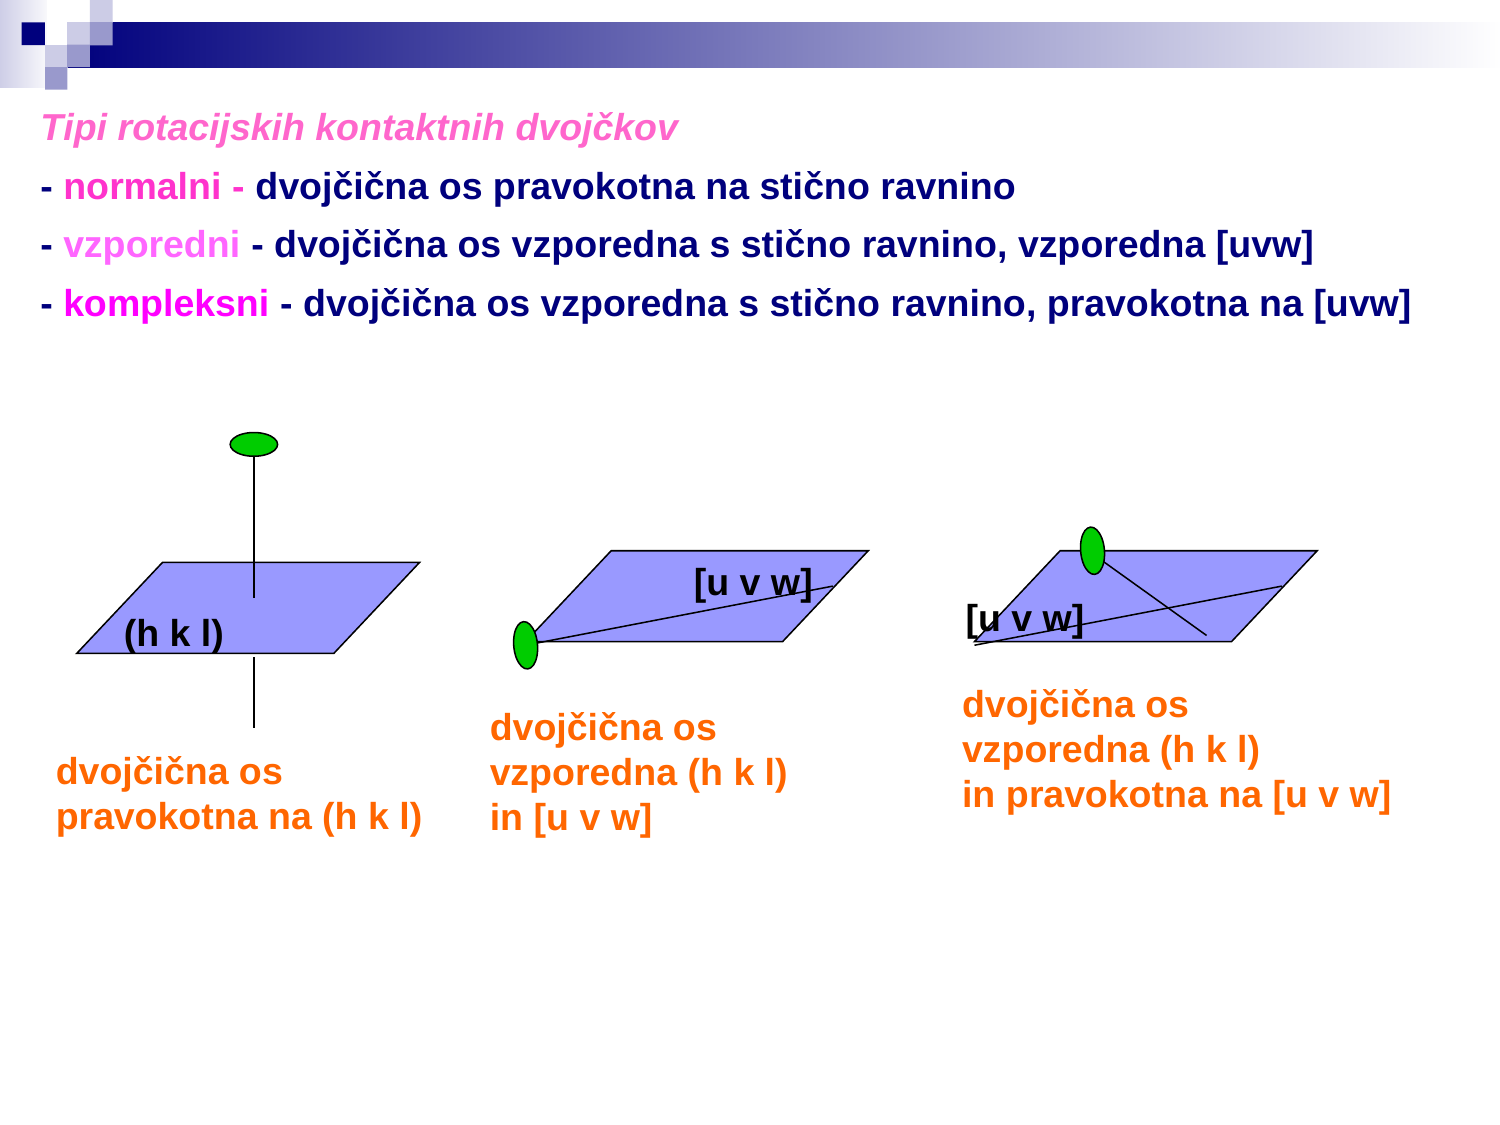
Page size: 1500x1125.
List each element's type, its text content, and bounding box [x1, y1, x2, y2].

text_box [513, 550, 689, 669]
text_box [1026, 527, 1318, 642]
text_box dvojčična os vzporedna (h k l) in [u v w] [475, 695, 804, 846]
text_box [u v w] [679, 550, 828, 612]
text_box [126, 562, 420, 654]
text_box (h k l) [108, 601, 239, 662]
text_box [u v w] [950, 586, 1100, 647]
text_box [828, 550, 869, 594]
text_box [76, 620, 108, 654]
text_box dvojčična os vzporedna (h k l) in pravokotna na [u v w] [947, 672, 1407, 868]
text_box Tipi rotacijskih kontaktnih dvojčkov - normalni - dvojčična os pravokotna na stično ravnino - vzporedni - dvojčična os vzporedna s stično ravnino, vzporedna [uvw] - kompleksni - dvojčična os vzporedna s stično ravnino, pravokotna na [uvw] [25, 82, 1428, 332]
text_box [230, 432, 278, 457]
text_box [552, 612, 811, 642]
text_box dvojčična os pravokotna na (h k l) [41, 739, 438, 846]
